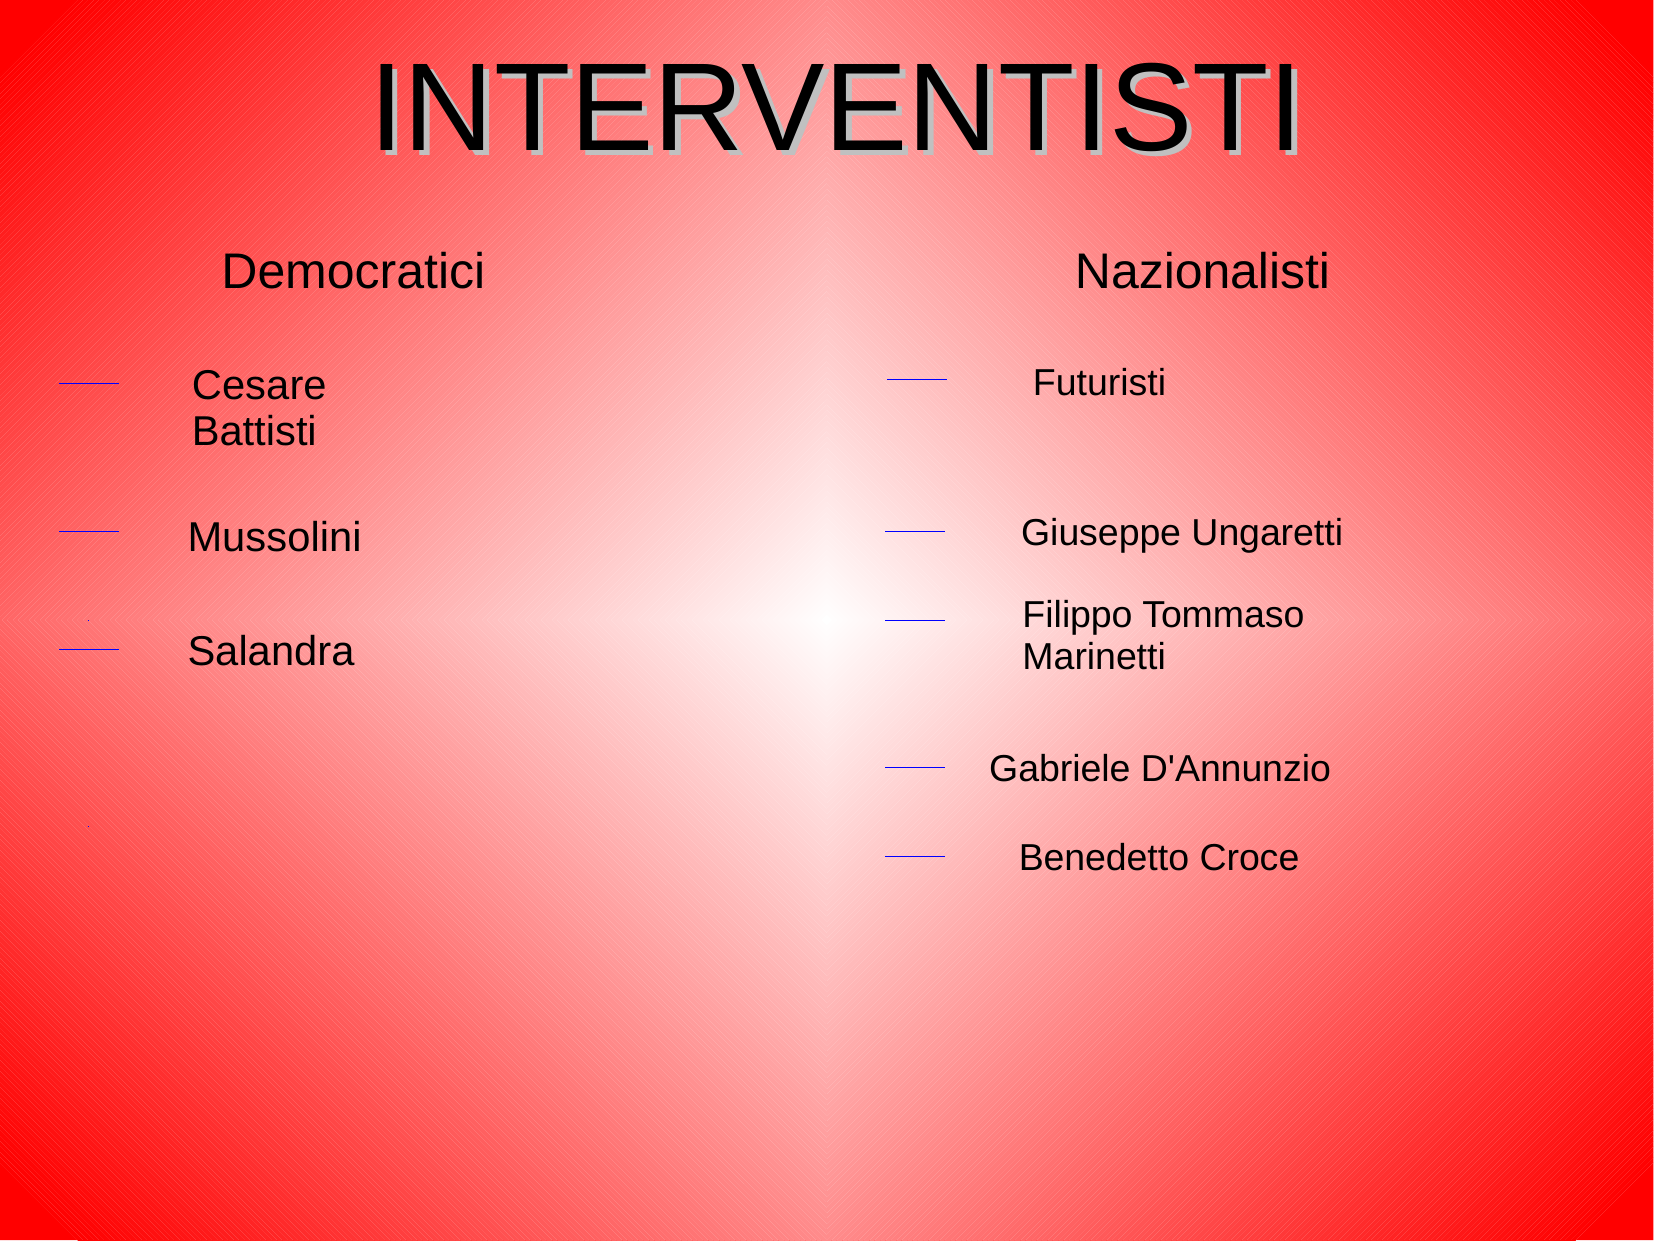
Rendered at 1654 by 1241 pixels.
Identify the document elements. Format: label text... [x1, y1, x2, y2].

text_box INTERVENTISTI [354, 29, 1320, 185]
text_box Giuseppe Ungaretti [1006, 504, 1359, 561]
text_box Nazionalisti [1060, 236, 1346, 307]
text_box Mussolini [172, 506, 409, 568]
text_box Cesare Battisti [177, 354, 384, 463]
text_box Futuristi [1018, 354, 1182, 412]
text_box Democratici [206, 236, 501, 307]
text_box Salandra [172, 620, 409, 682]
text_box Gabriele D'Annunzio [974, 740, 1007, 798]
text_box Filippo Tommaso Marinetti [1007, 586, 1388, 800]
text_box Benedetto Croce [1003, 828, 1316, 886]
